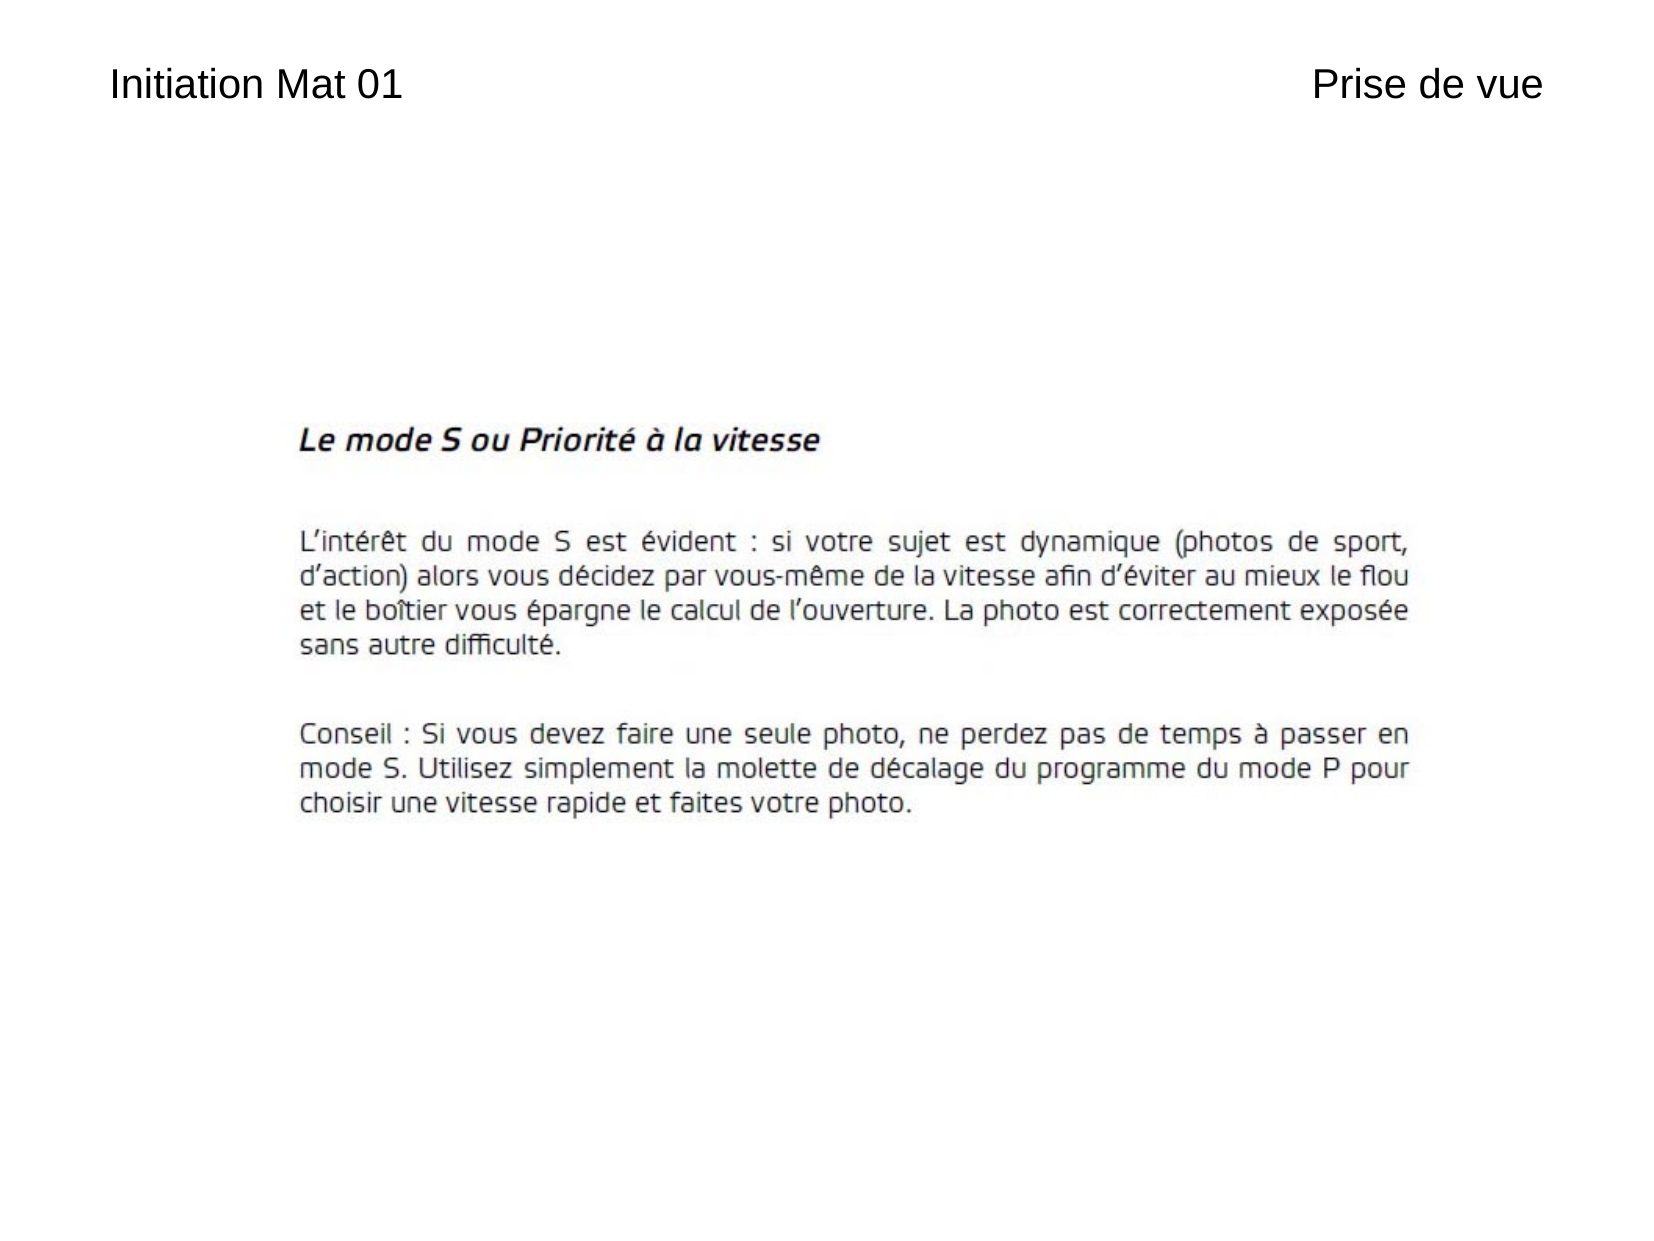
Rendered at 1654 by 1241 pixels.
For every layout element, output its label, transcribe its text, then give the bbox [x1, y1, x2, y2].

picture [106, 323, 1517, 980]
title Initiation Mat 01 Prise de vue [82, 49, 1571, 119]
